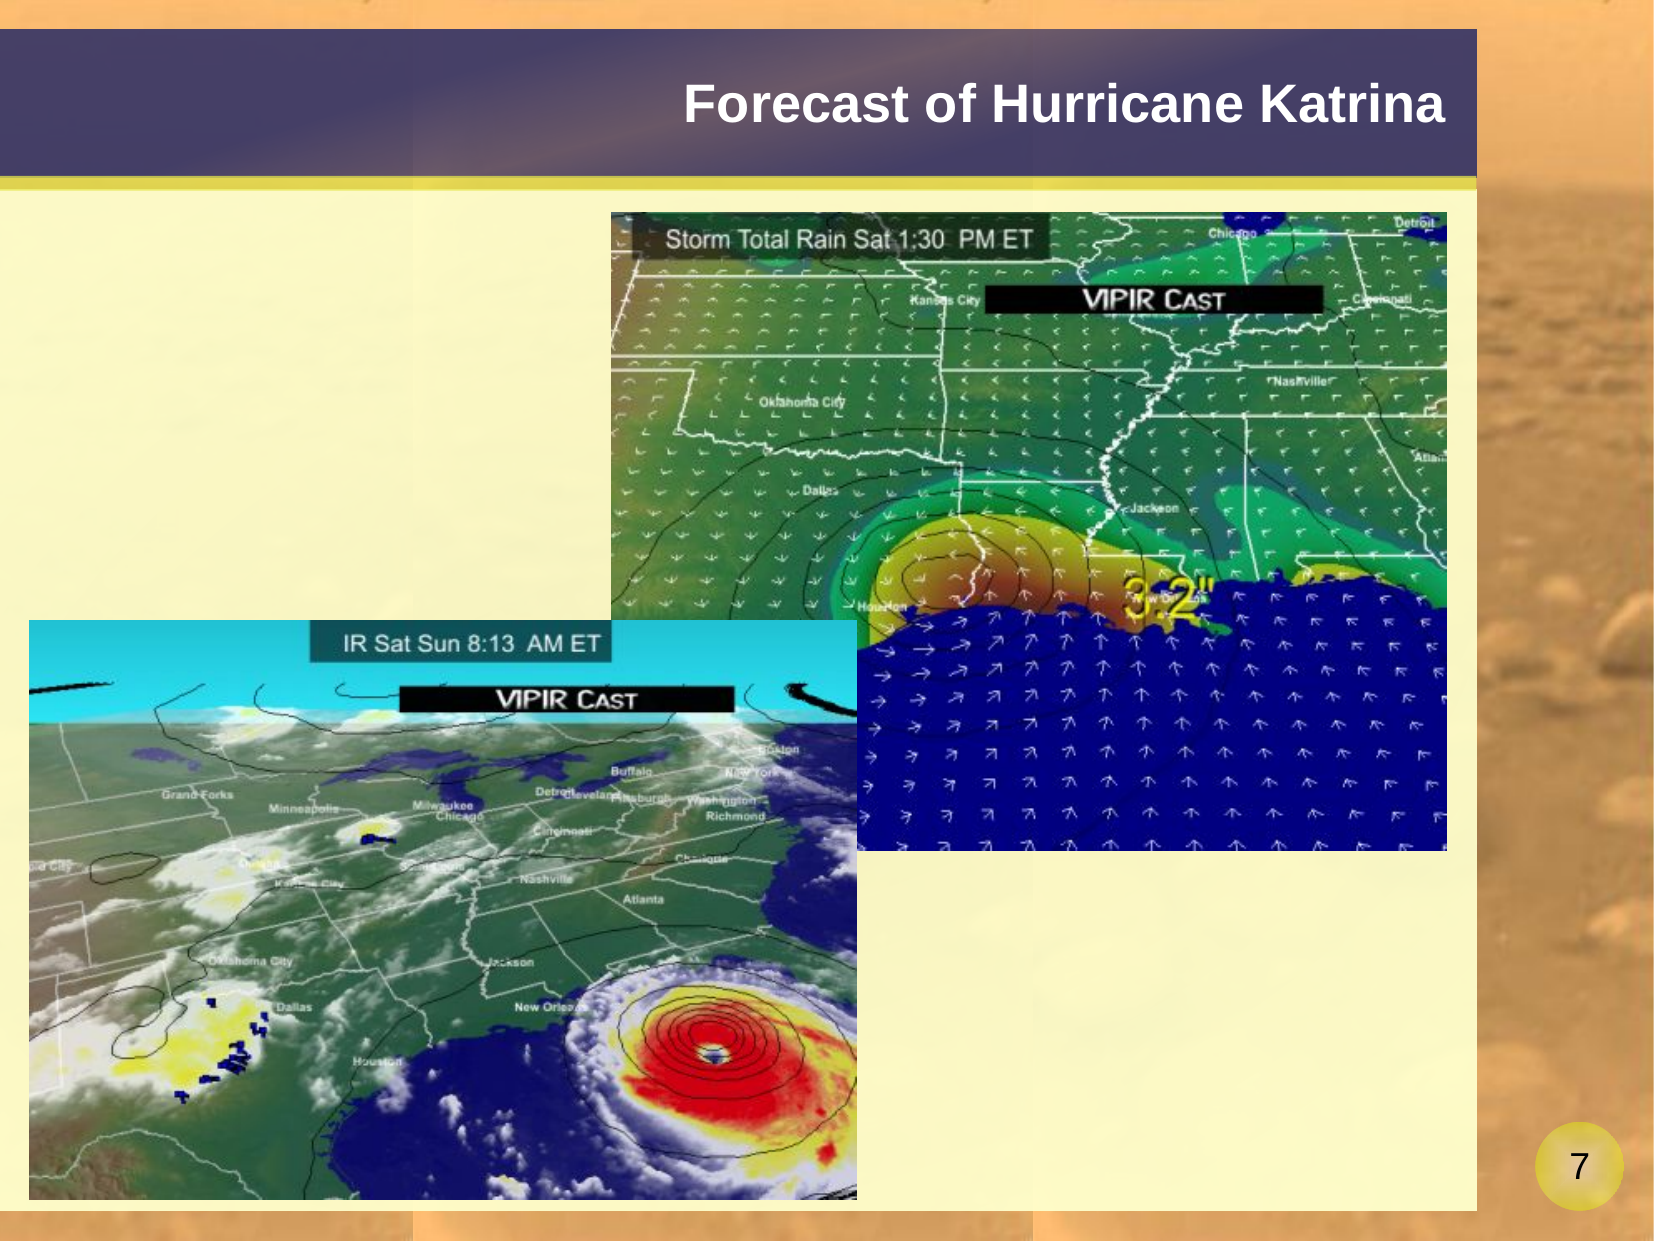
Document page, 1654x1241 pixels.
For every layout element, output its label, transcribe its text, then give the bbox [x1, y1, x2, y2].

picture [0, 0, 1654, 1241]
picture [29, 212, 1447, 1200]
title Forecast of Hurricane Katrina [29, 59, 1447, 148]
